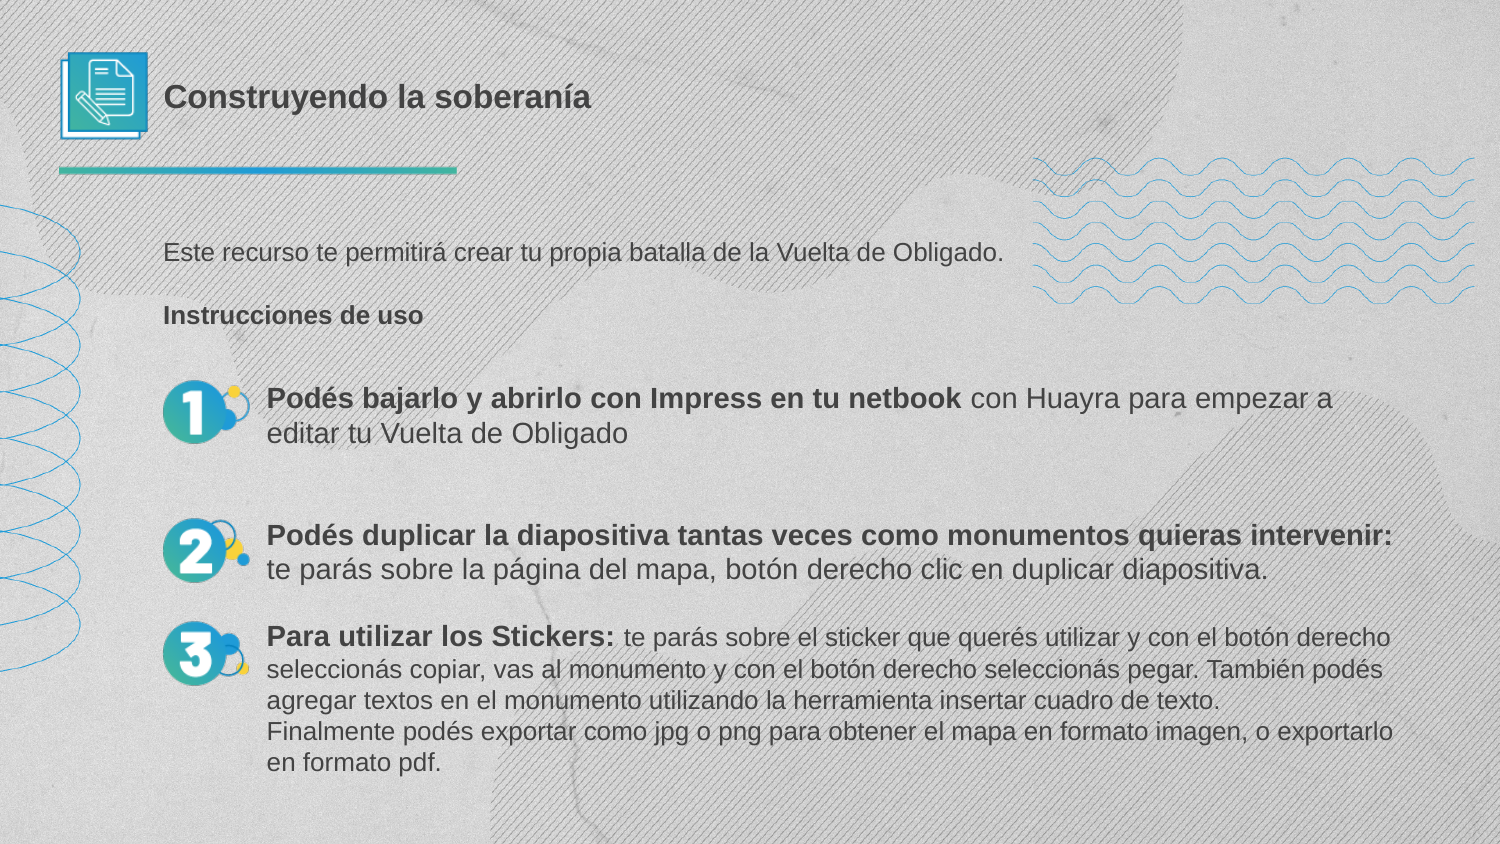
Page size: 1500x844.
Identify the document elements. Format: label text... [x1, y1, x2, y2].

text_box Podés duplicar la diapositiva tantas veces como monumentos quieras intervenir: te parás sobre la página del mapa, botón derecho clic en duplicar diapositiva. [251, 500, 1417, 601]
text_box Este recurso te permitirá crear tu propia batalla de la Vuelta de Obligado. Instrucciones de uso [148, 220, 1192, 345]
text_box Podés bajarlo y abrirlo con Impress en tu netbook con Huayra para empezar a editar tu Vuelta de Obligado [251, 364, 1378, 465]
text_box Para utilizar los Stickers: te parás sobre el sticker que querés utilizar y con el botón derecho seleccionás copiar, vas al monumento y con el botón derecho seleccionás pegar. También podés agregar textos en el monumento utilizando la herramienta insertar cuadro de texto. Finalmente podés exportar como jpg o png para obtener el mapa en formato imagen, o exportarlo en formato pdf. [251, 602, 1417, 793]
text_box Construyendo la soberanía [149, 60, 1055, 131]
picture [0, 0, 1500, 844]
